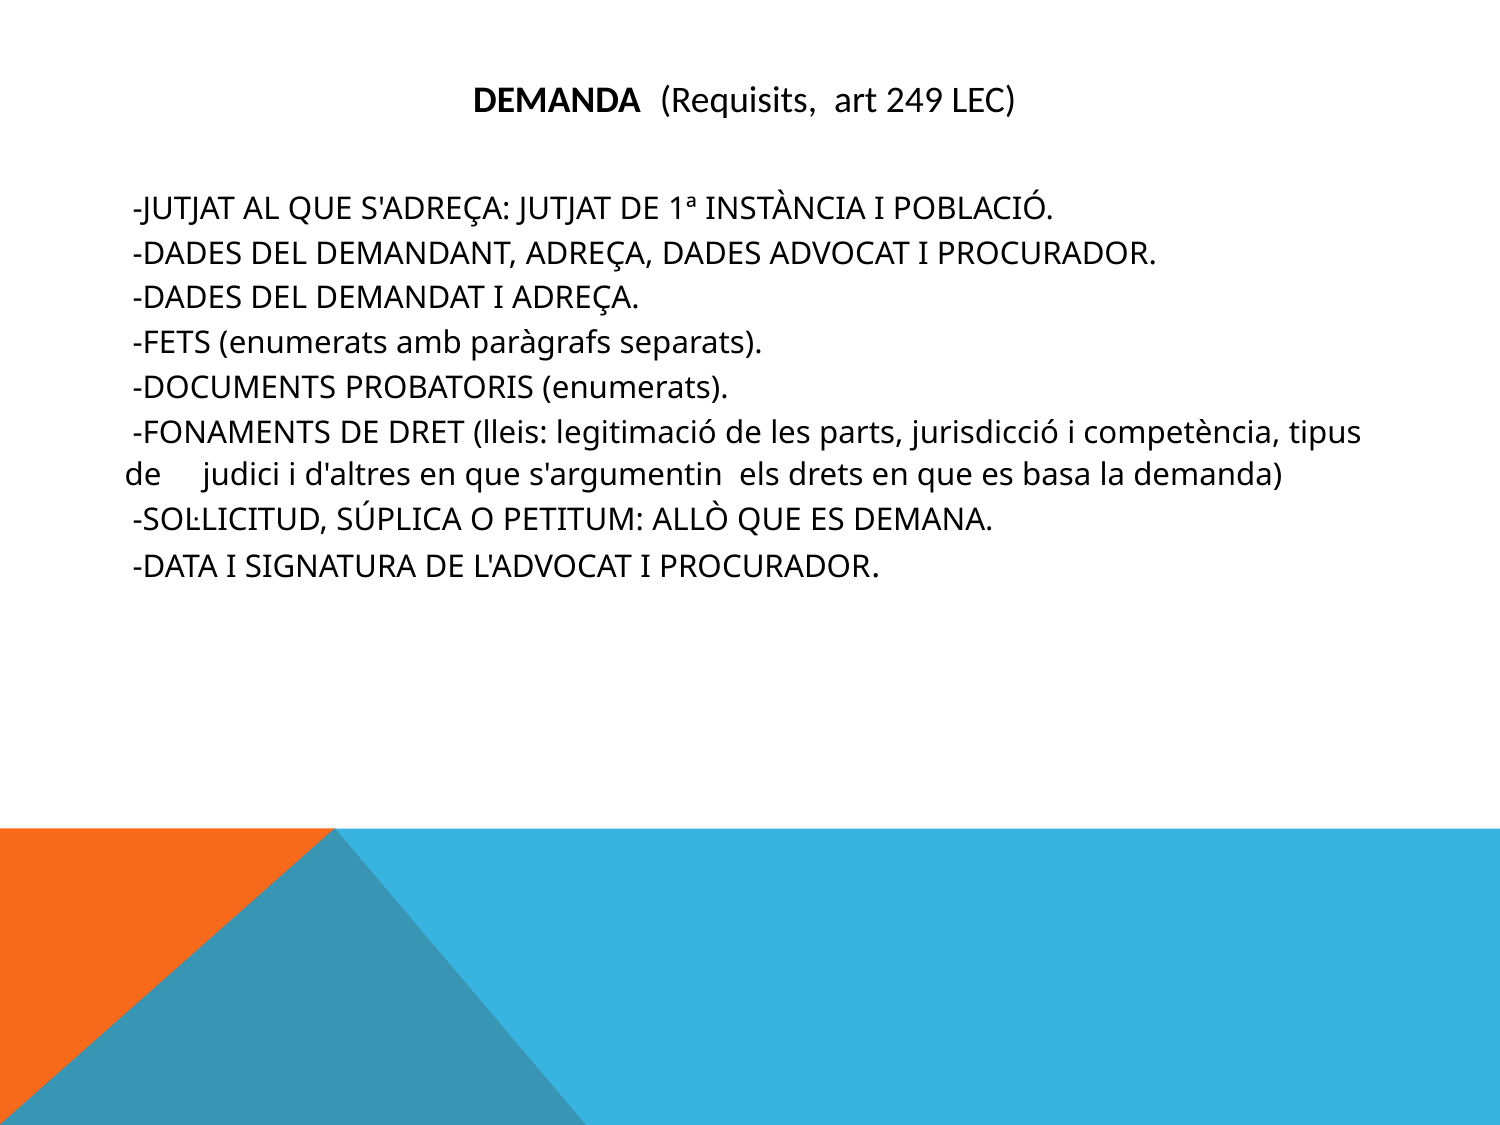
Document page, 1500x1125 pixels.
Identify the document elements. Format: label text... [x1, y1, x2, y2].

title DEMANDA (Requisits, art 249 LEC) [249, 59, 1241, 134]
text_box -JUTJAT AL QUE S'ADREÇA: JUTJAT DE 1ª INSTÀNCIA I POBLACIÓ. -DADES DEL DEMANDANT, ADREÇA, DADES ADVOCAT I PROCURADOR. -DADES DEL DEMANDAT I ADREÇA. -FETS (enumerats amb paràgrafs separats). -DOCUMENTS PROBATORIS (enumerats). -FONAMENTS DE DRET (lleis: legitimació de les parts, jurisdicció i competència, tipus de judici i d'altres en que s'argumentin els drets en que es basa la demanda) -SOL·LICITUD, SÚPLICA O PETITUM: ALLÒ QUE ES DEMANA. -DATA I SIGNATURA DE L'ADVOCAT I PROCURADOR. [124, 183, 1418, 588]
